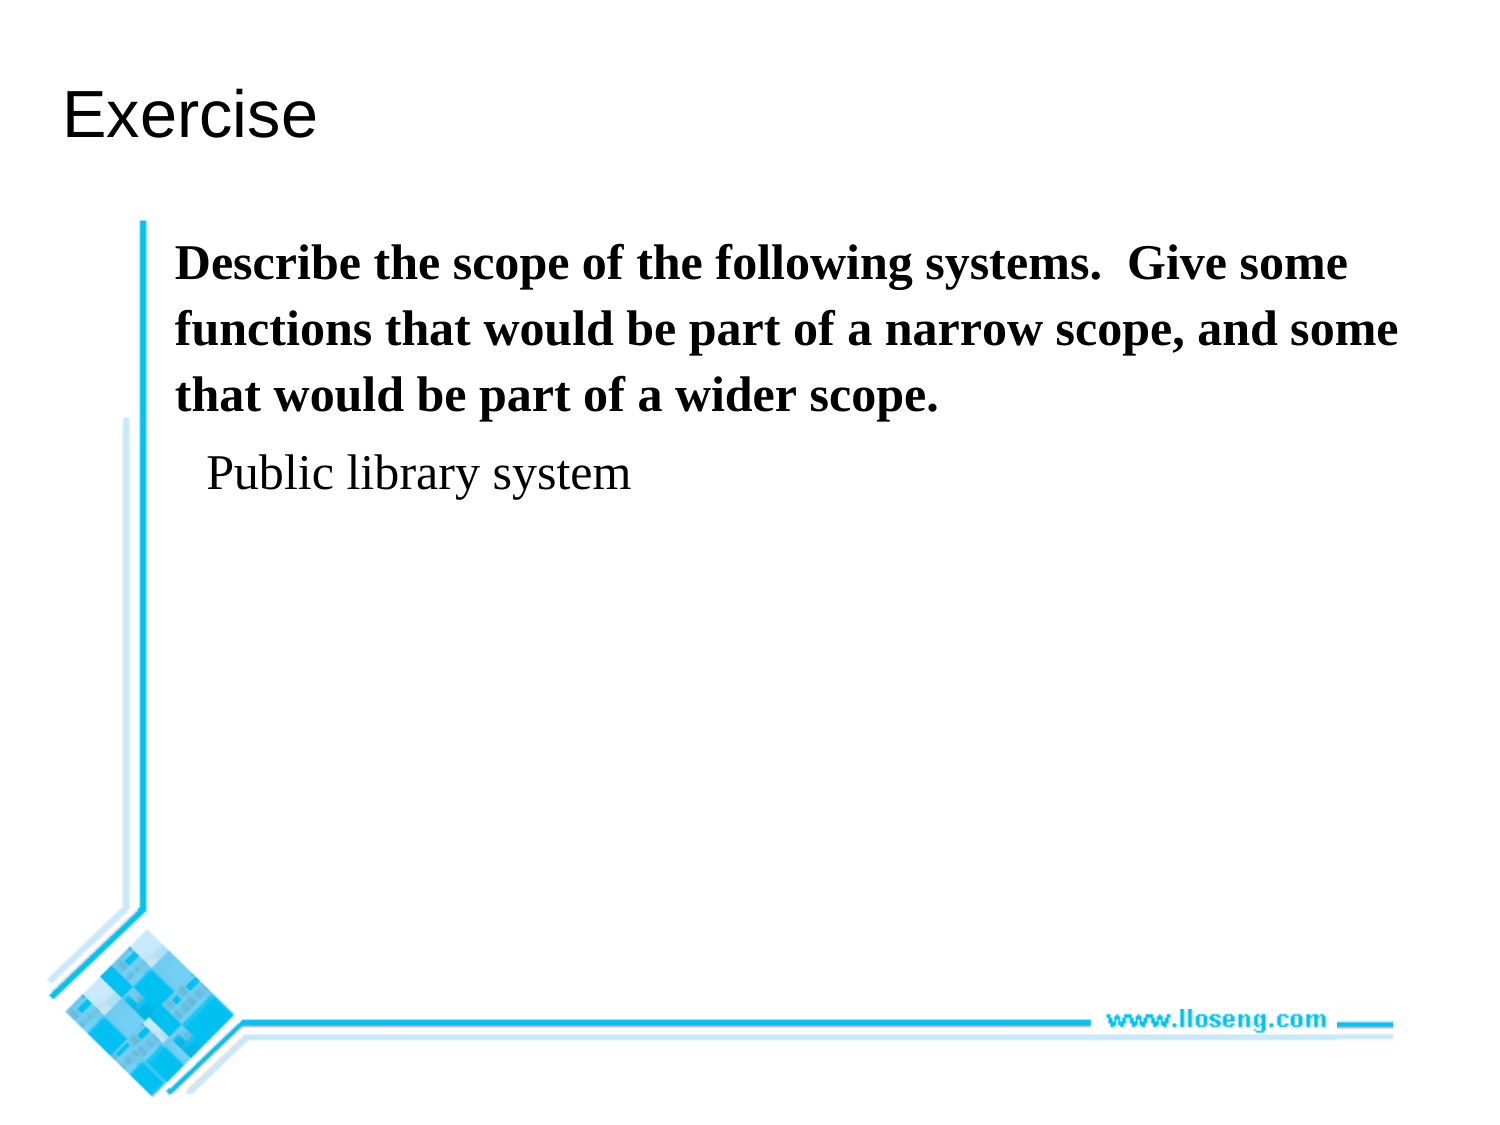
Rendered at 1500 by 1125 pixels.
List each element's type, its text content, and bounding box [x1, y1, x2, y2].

title Exercise [62, 37, 1413, 188]
picture [35, 209, 1393, 1099]
list Describe the scope of the following systems. Give some functions that would be part of a narrow scope, and some that would be part of a wider scope. Public library system [174, 224, 1413, 1013]
